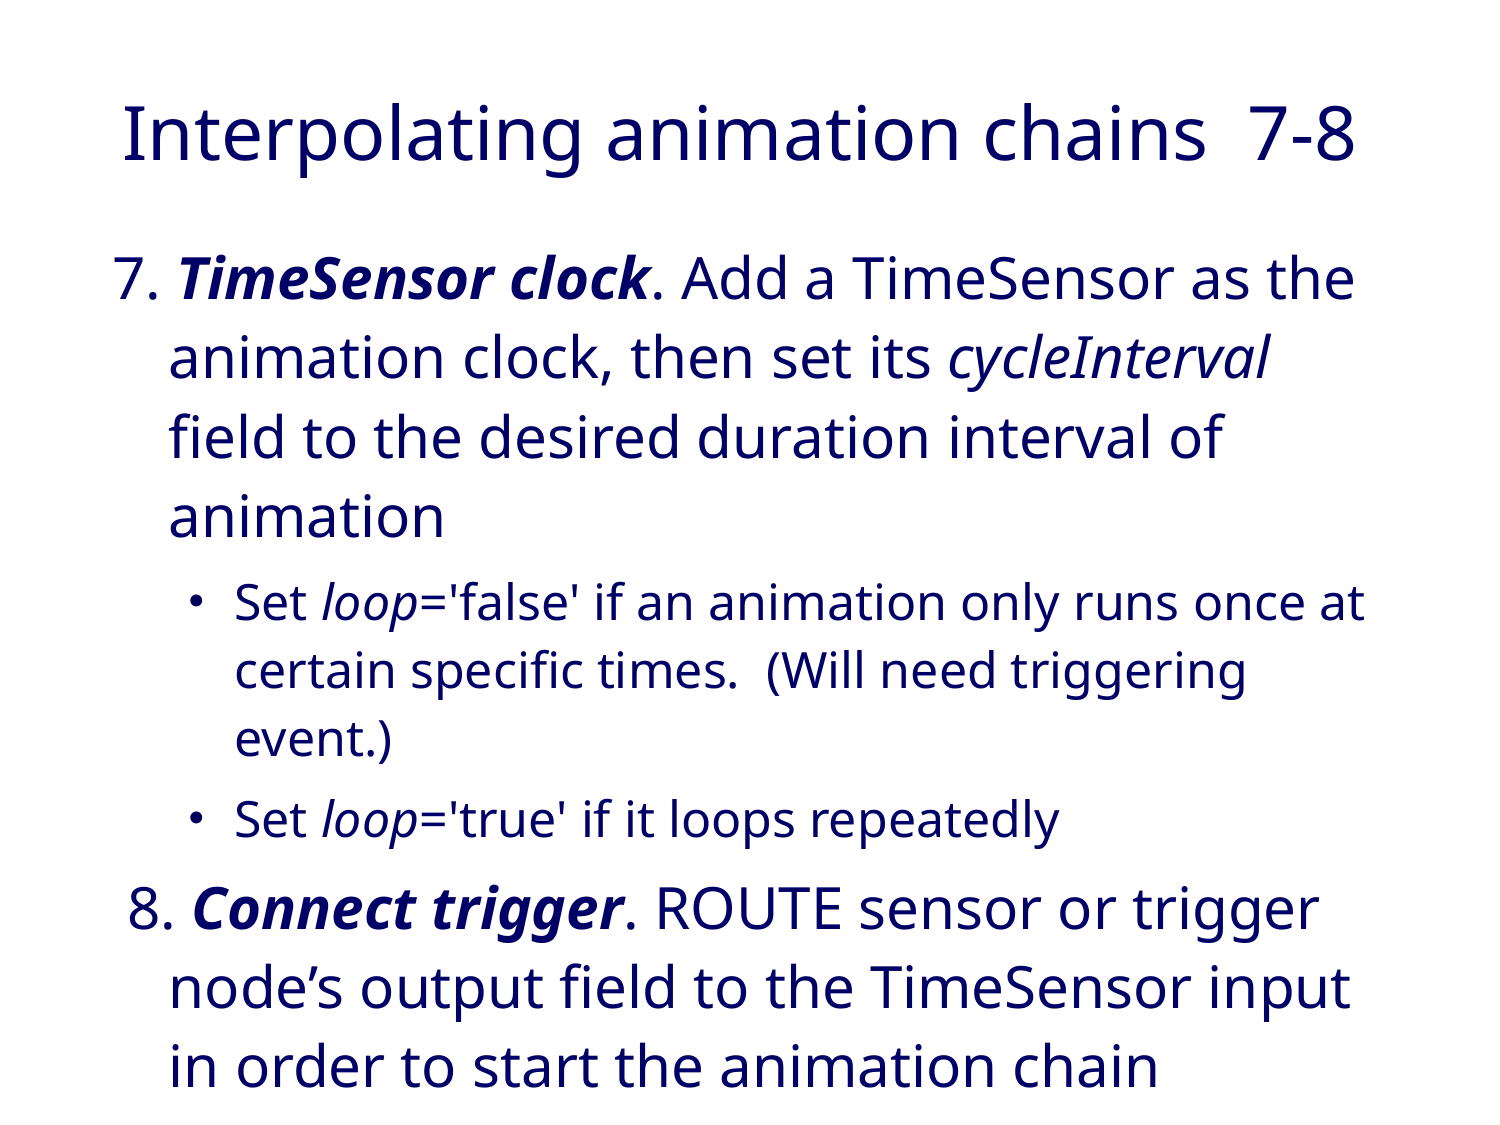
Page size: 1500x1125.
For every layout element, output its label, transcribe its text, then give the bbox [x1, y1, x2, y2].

title Interpolating animation chains 7-8 [112, 44, 1388, 218]
list 7. TimeSensor clock. Add a TimeSensor as the animation clock, then set its cycleInterval field to the desired duration interval of animation Set loop='false' if an animation only runs once at certain specific times. (Will need triggering event.) Set loop='true' if it loops repeatedly 8. Connect trigger. ROUTE sensor or trigger node’s output field to the TimeSensor input in order to start the animation chain Each node in animation chain needs a DEF name, so that ROUTE can connect to/from [112, 237, 1388, 1013]
